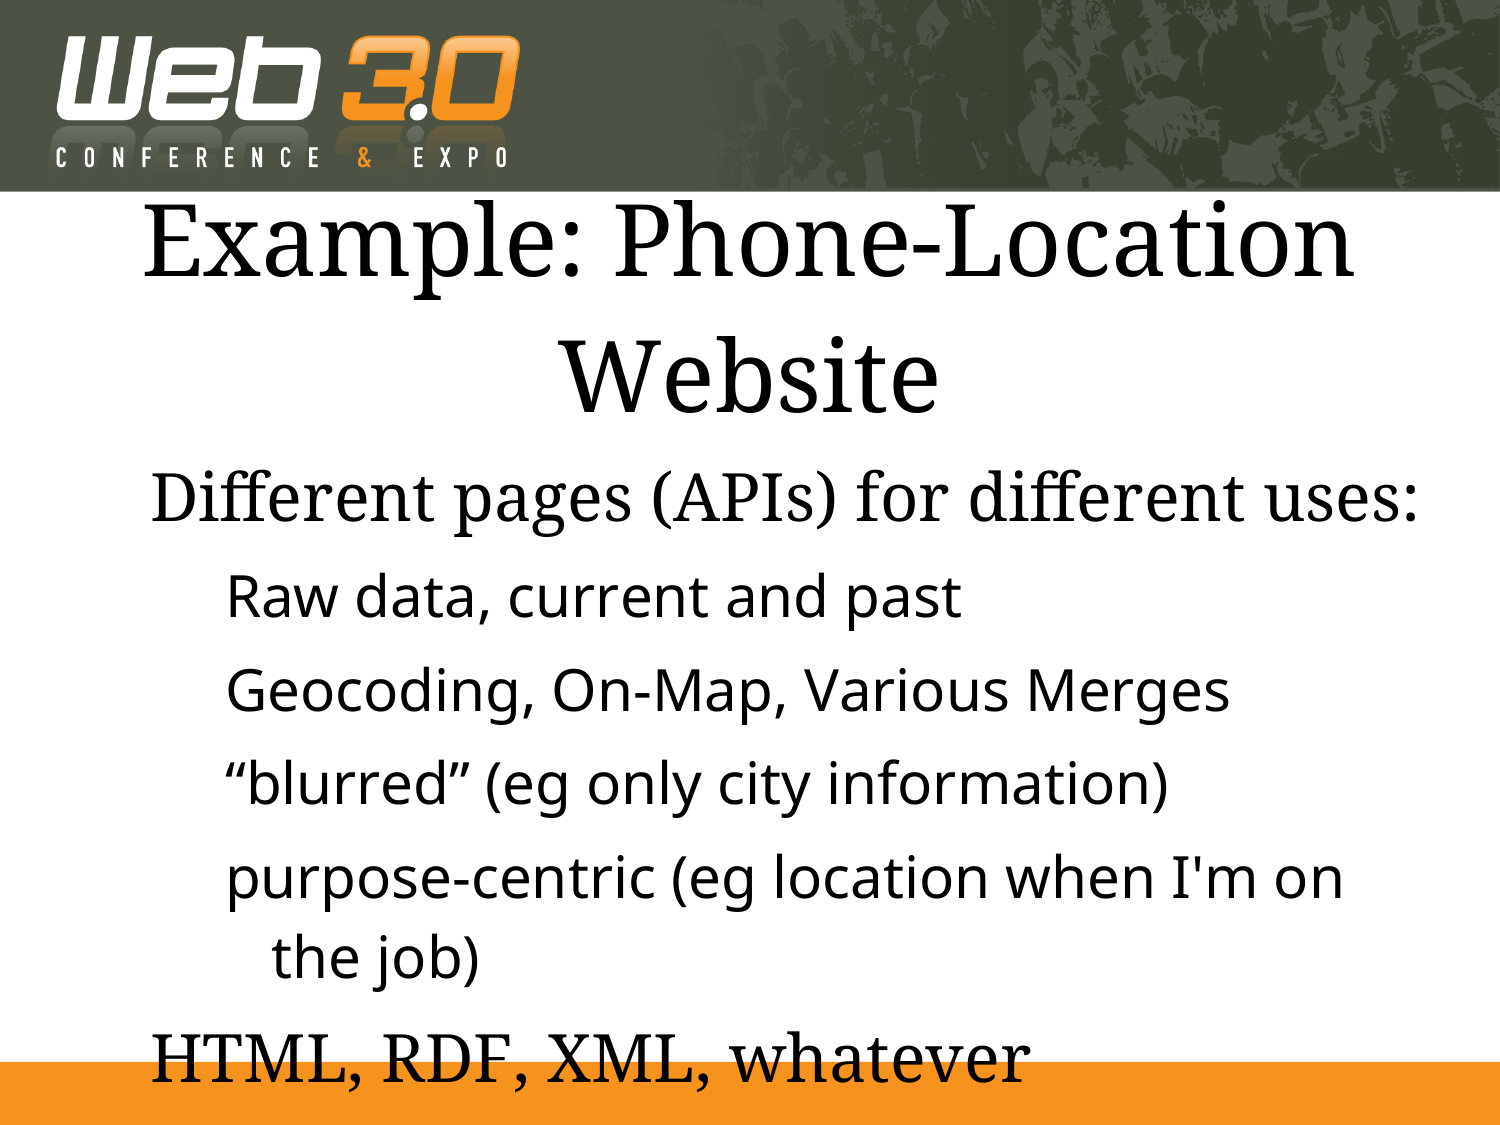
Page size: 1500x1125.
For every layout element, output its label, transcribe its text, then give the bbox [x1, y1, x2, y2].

title Example: Phone-Location Website [112, 194, 1388, 416]
picture [0, 0, 1500, 1125]
list Different pages (APIs) for different uses: Raw data, current and past Geocoding, On-Map, Various Merges “blurred” (eg only city information) purpose-centric (eg location when I'm on the job) HTML, RDF, XML, whatever [150, 449, 1426, 1012]
